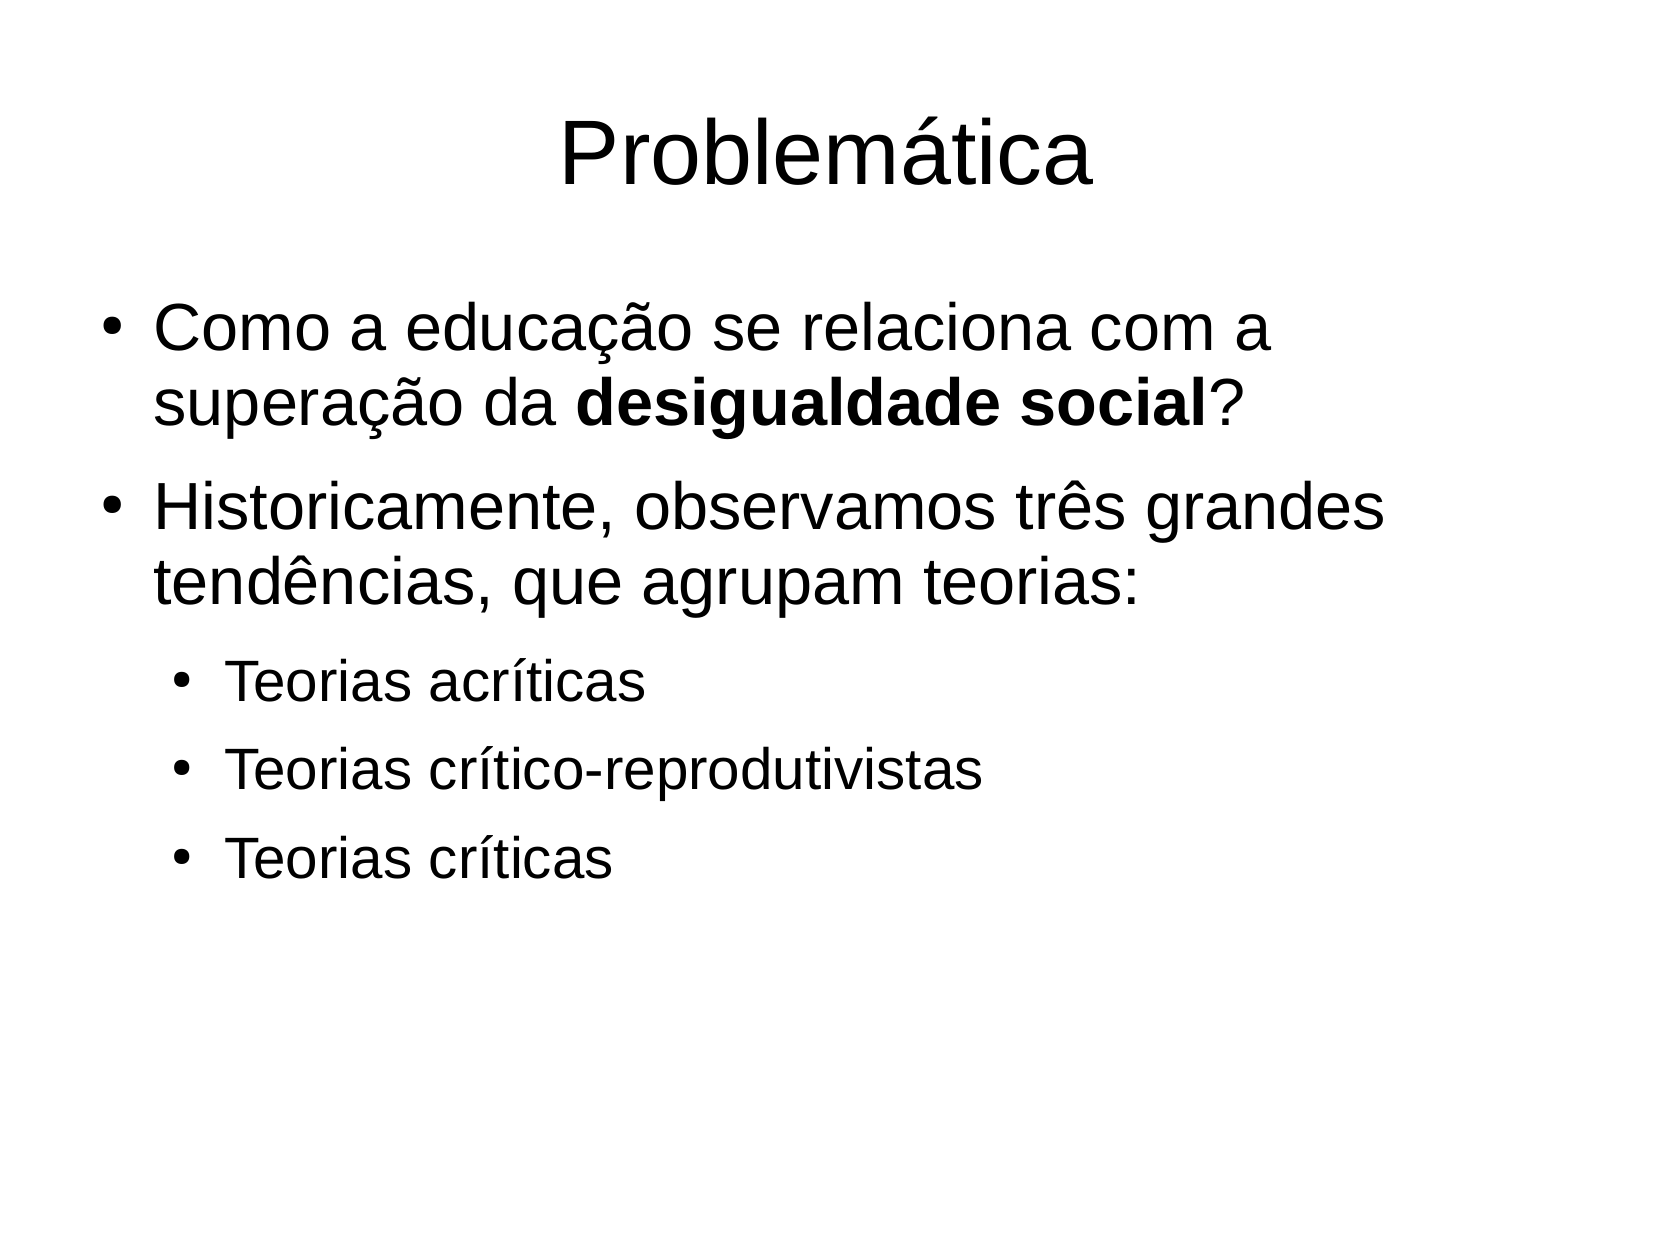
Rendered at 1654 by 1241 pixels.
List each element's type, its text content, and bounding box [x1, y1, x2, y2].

list Como a educação se relaciona com a superação da desigualdade social? Historicamente, observamos três grandes tendências, que agrupam teorias: Teorias acríticas Teorias crítico-reprodutivistas Teorias críticas [82, 290, 1571, 1109]
title Problemática [82, 49, 1571, 257]
